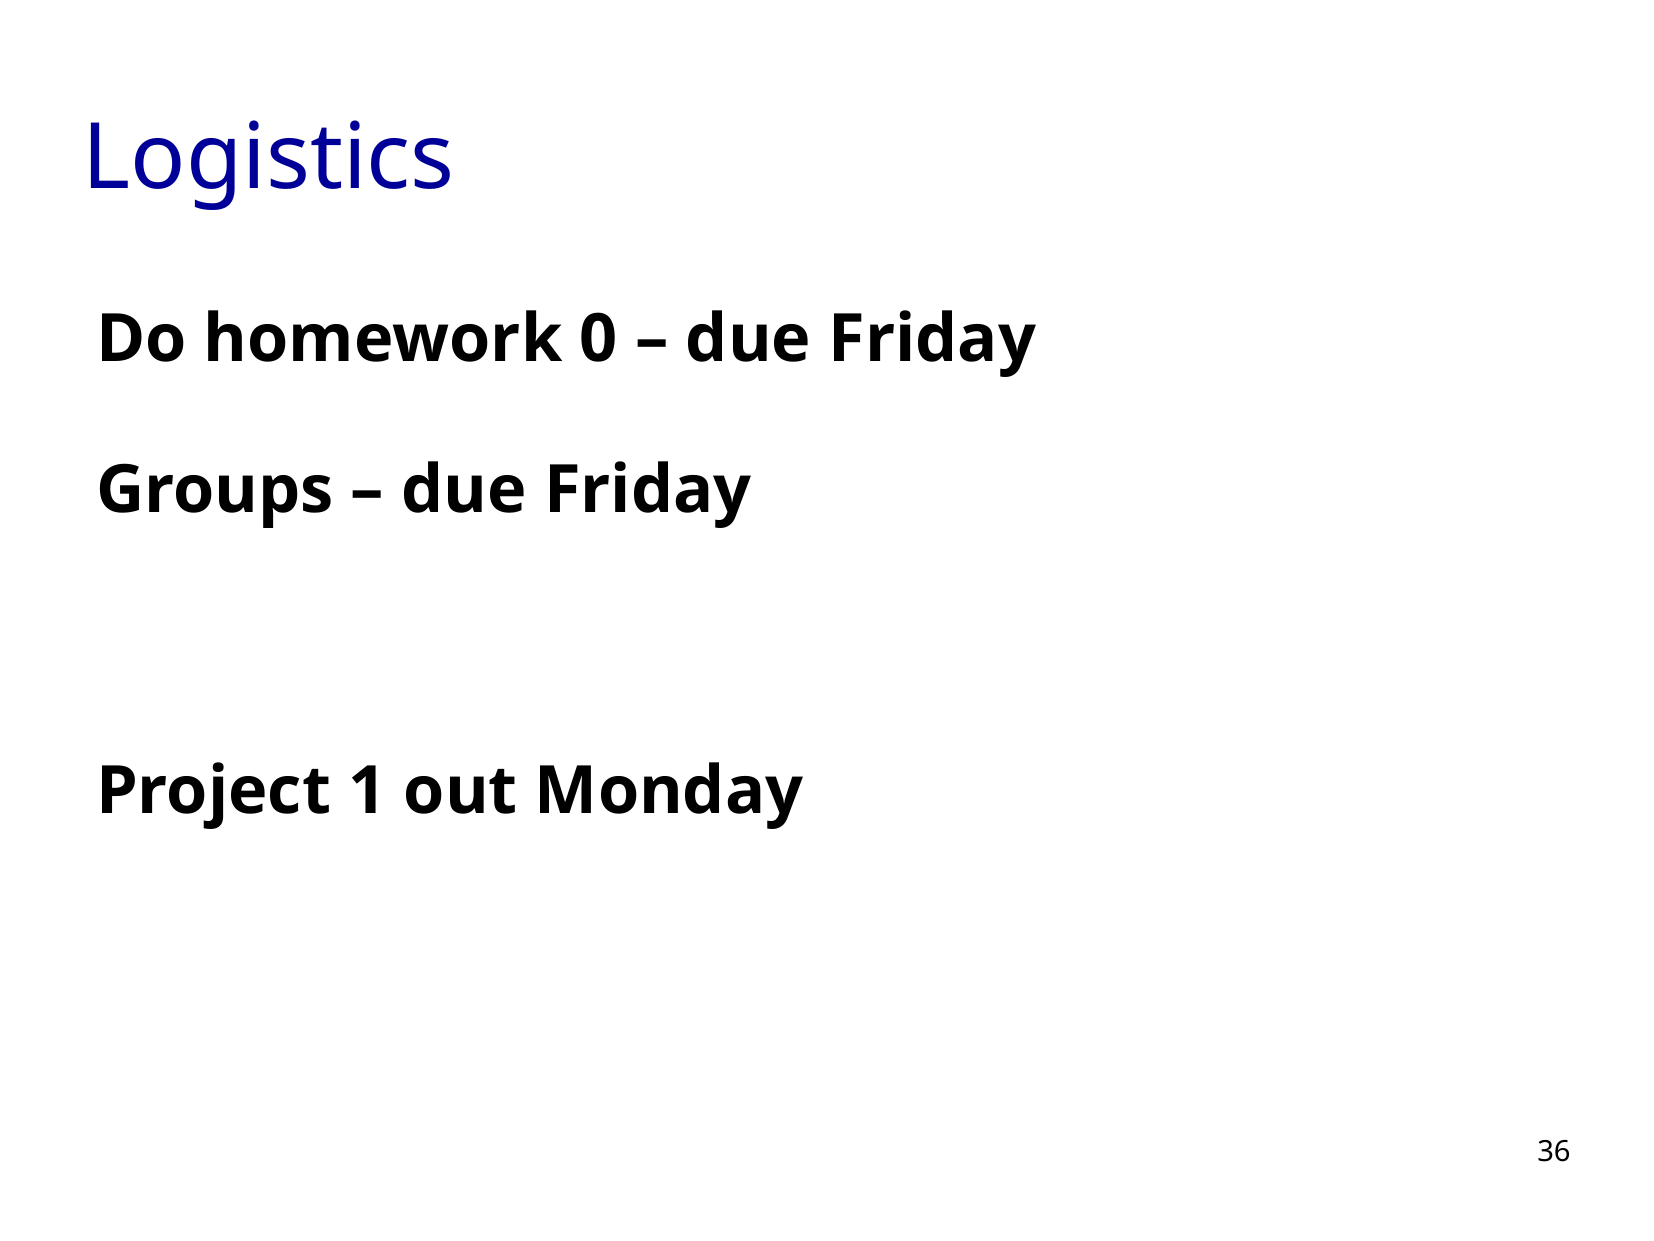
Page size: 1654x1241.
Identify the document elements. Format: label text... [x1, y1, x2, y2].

title Logistics [82, 49, 1571, 257]
list Do homework 0 – due Friday Groups – due Friday Project 1 out Monday [60, 290, 1571, 1096]
